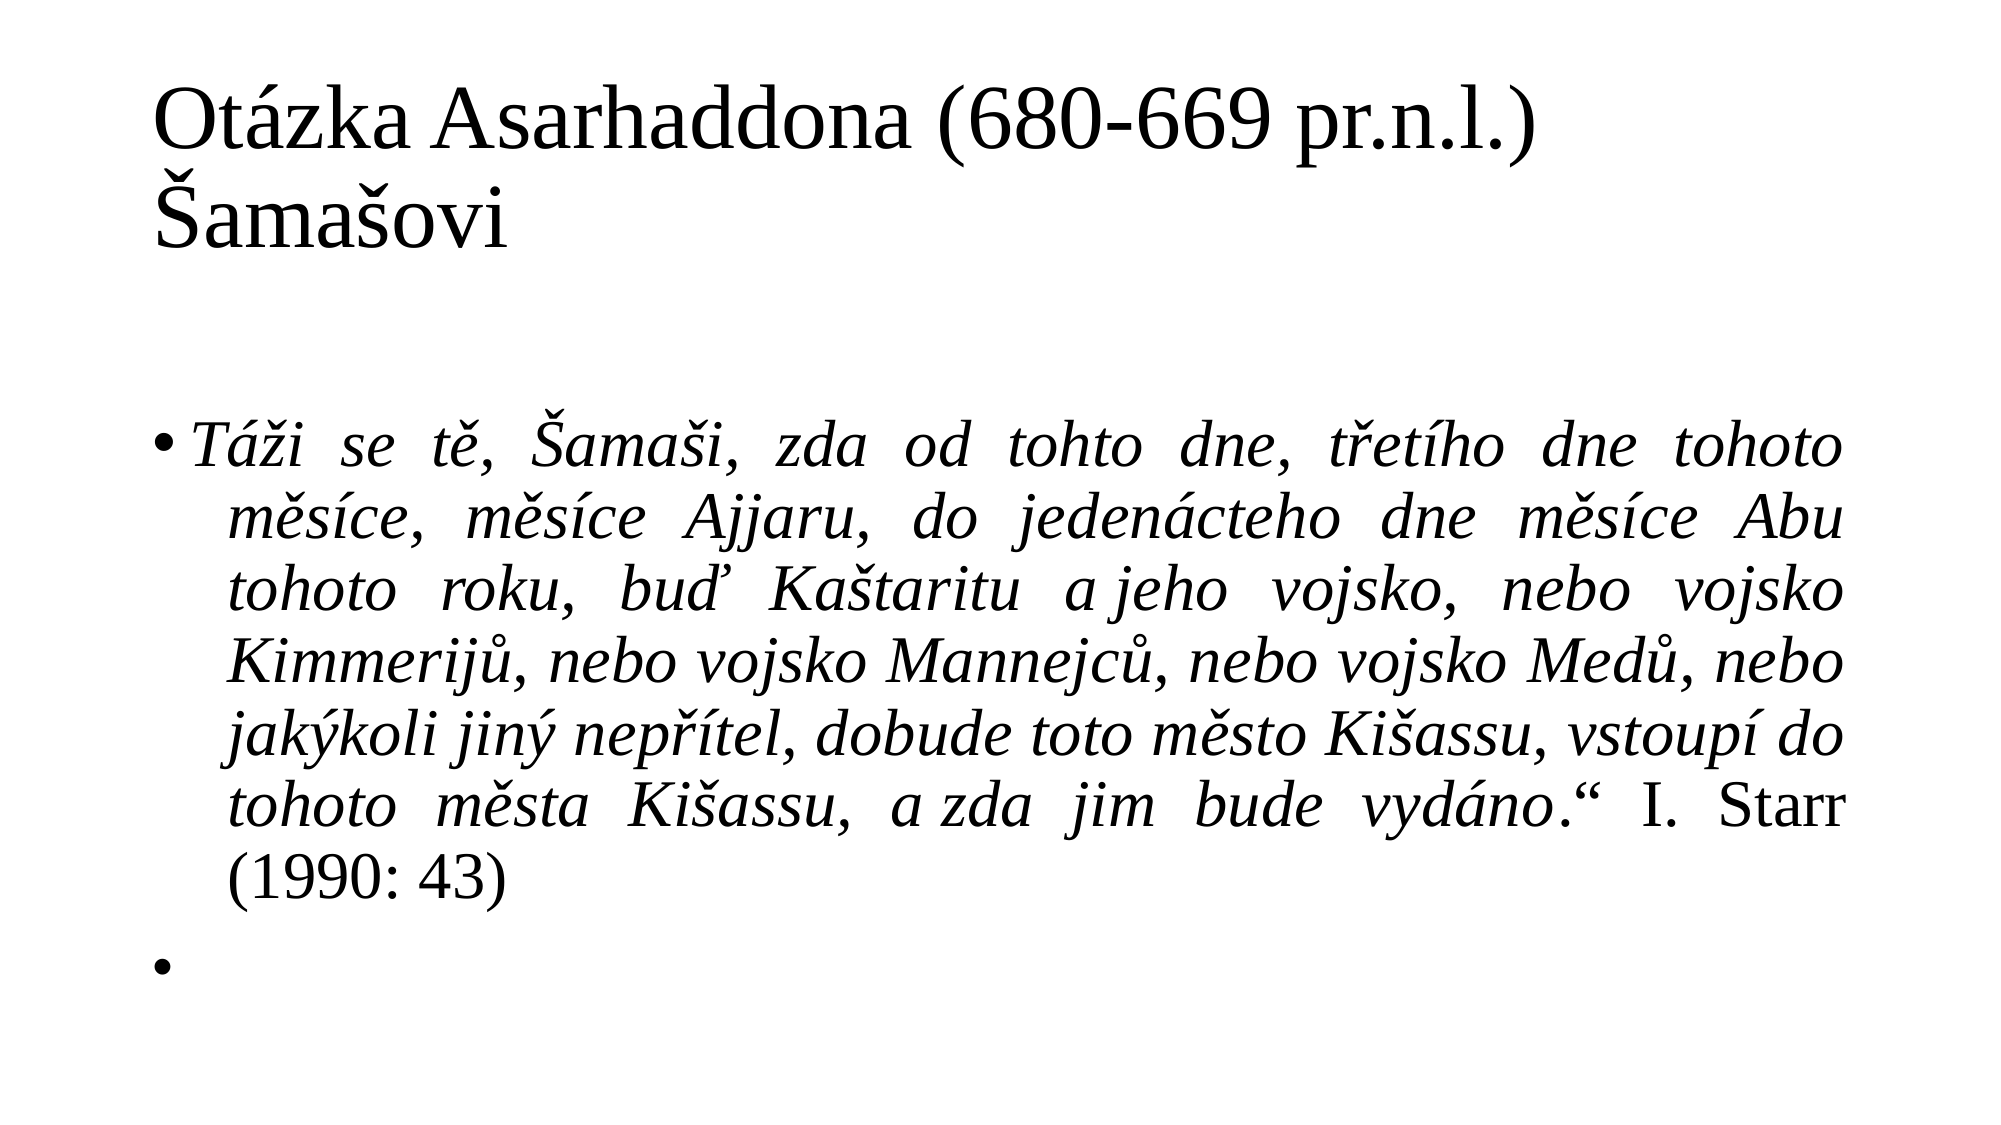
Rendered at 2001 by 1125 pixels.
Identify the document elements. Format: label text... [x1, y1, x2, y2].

title Otázka Asarhaddona (680-669 pr.n.l.) Šamašovi [137, 59, 1863, 278]
list Táži se tě, Šamaši, zda od tohto dne, třetího dne tohoto měsíce, měsíce Ajjaru, do jedenácteho dne měsíce Abu tohoto roku, buď Kaštaritu a jeho vojsko, nebo vojsko Kimmerijů, nebo vojsko Mannejců, nebo vojsko Medů, nebo jakýkoli jiný nepřítel, dobude toto město Kišassu, vstoupí do tohoto města Kišassu, a zda jim bude vydáno.“ I. Starr (1990: 43) [137, 401, 1863, 1116]
